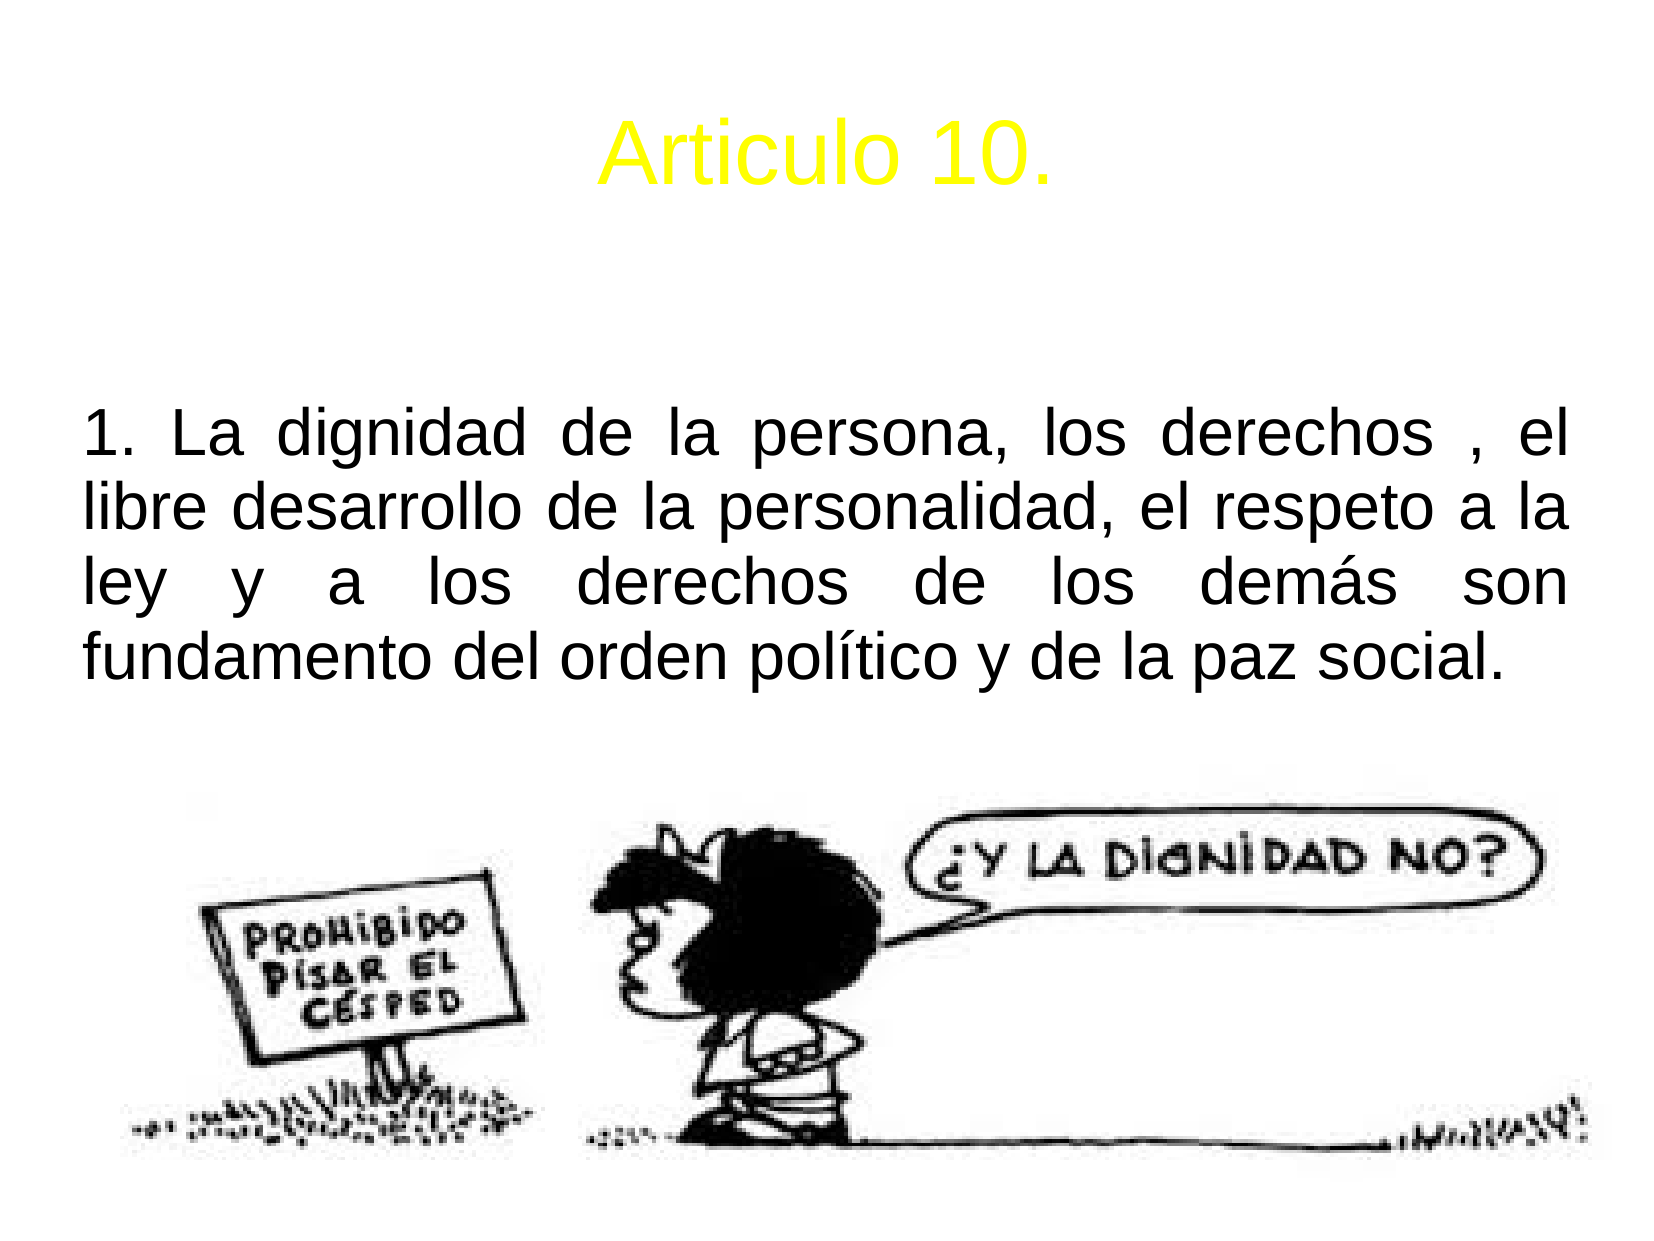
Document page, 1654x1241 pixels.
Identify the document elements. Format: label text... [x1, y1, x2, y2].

picture [88, 708, 1625, 1182]
list 1. La dignidad de la persona, los derechos , el libre desarrollo de la personalidad, el respeto a la ley y a los derechos de los demás son fundamento del orden político y de la paz social. [82, 290, 1571, 1109]
title Articulo 10. [82, 49, 1571, 257]
